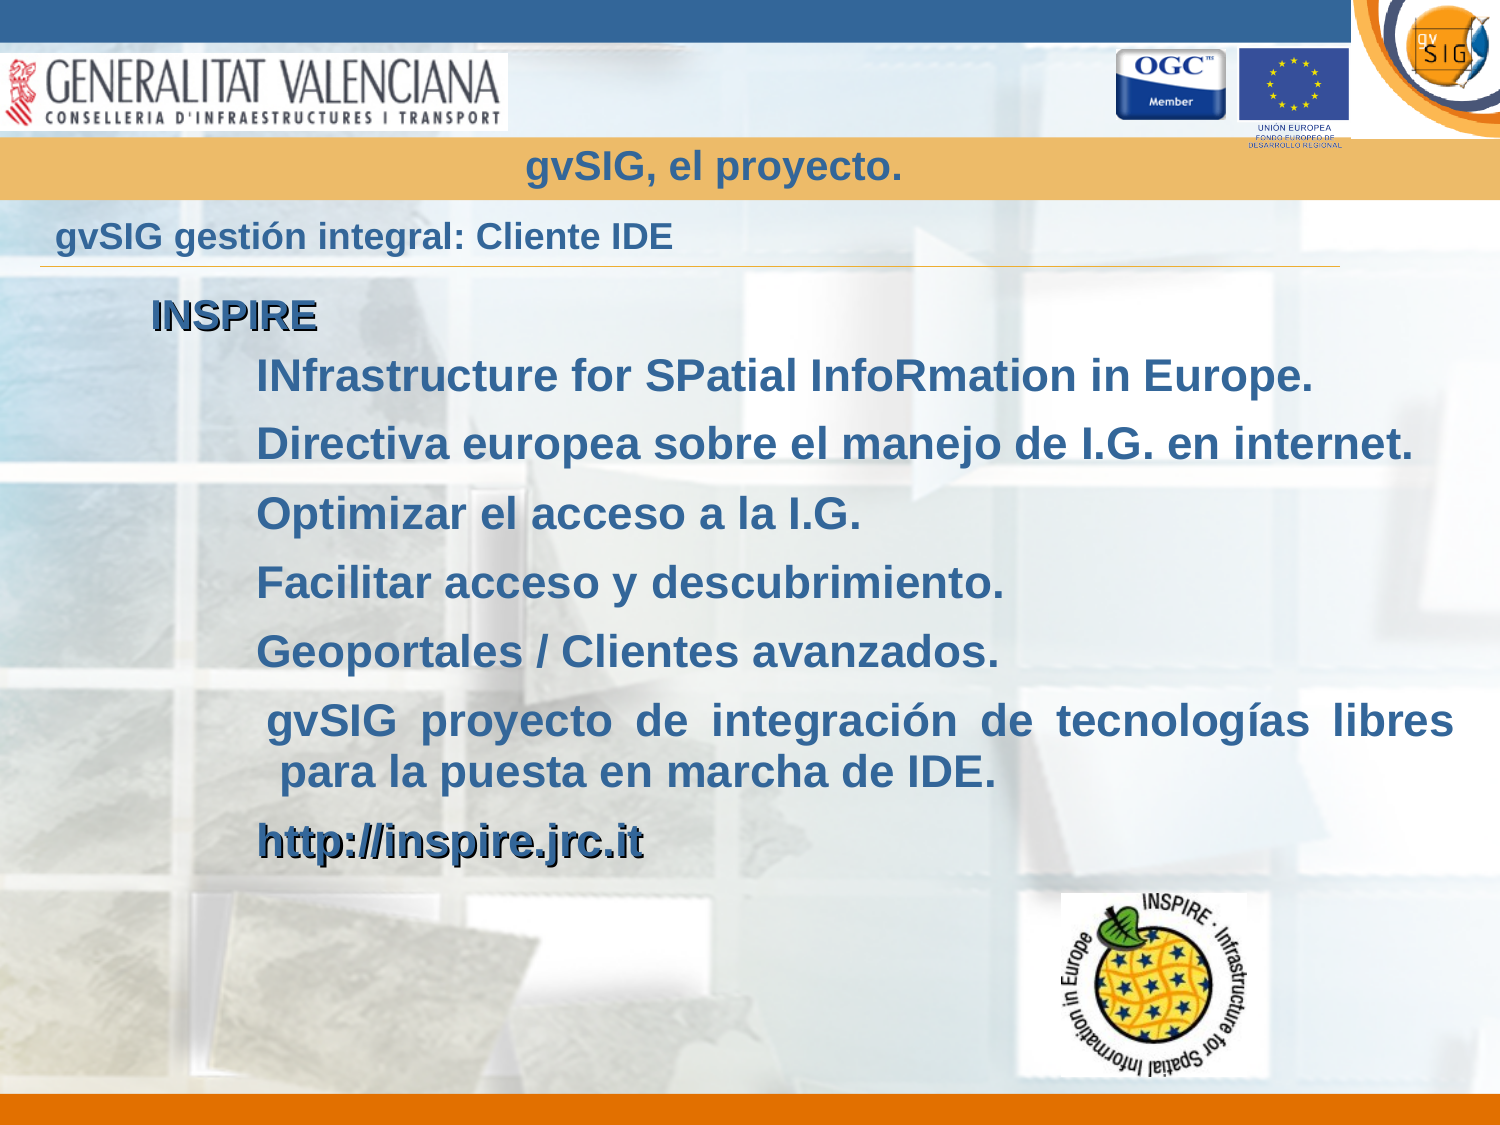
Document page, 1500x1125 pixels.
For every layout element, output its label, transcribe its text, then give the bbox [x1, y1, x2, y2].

text_box gvSIG, el proyecto. [0, 137, 1429, 203]
picture [1237, 0, 1500, 139]
picture [1061, 997, 1247, 1077]
text_box INSPIRE [135, 286, 1337, 360]
picture [0, 53, 508, 131]
text_box INfrastructure for SPatial InfoRmation in Europe. Directiva europea sobre el manejo de I.G. en internet. Optimizar el acceso a la I.G. Facilitar acceso y descubrimiento. Geoportales / Clientes avanzados. gvSIG proyecto de integración de tecnologías libres para la puesta en marcha de IDE. http://inspire.jrc.it [208, 349, 1457, 997]
picture [1116, 49, 1226, 120]
text_box gvSIG gestión integral: Cliente IDE [40, 210, 691, 271]
